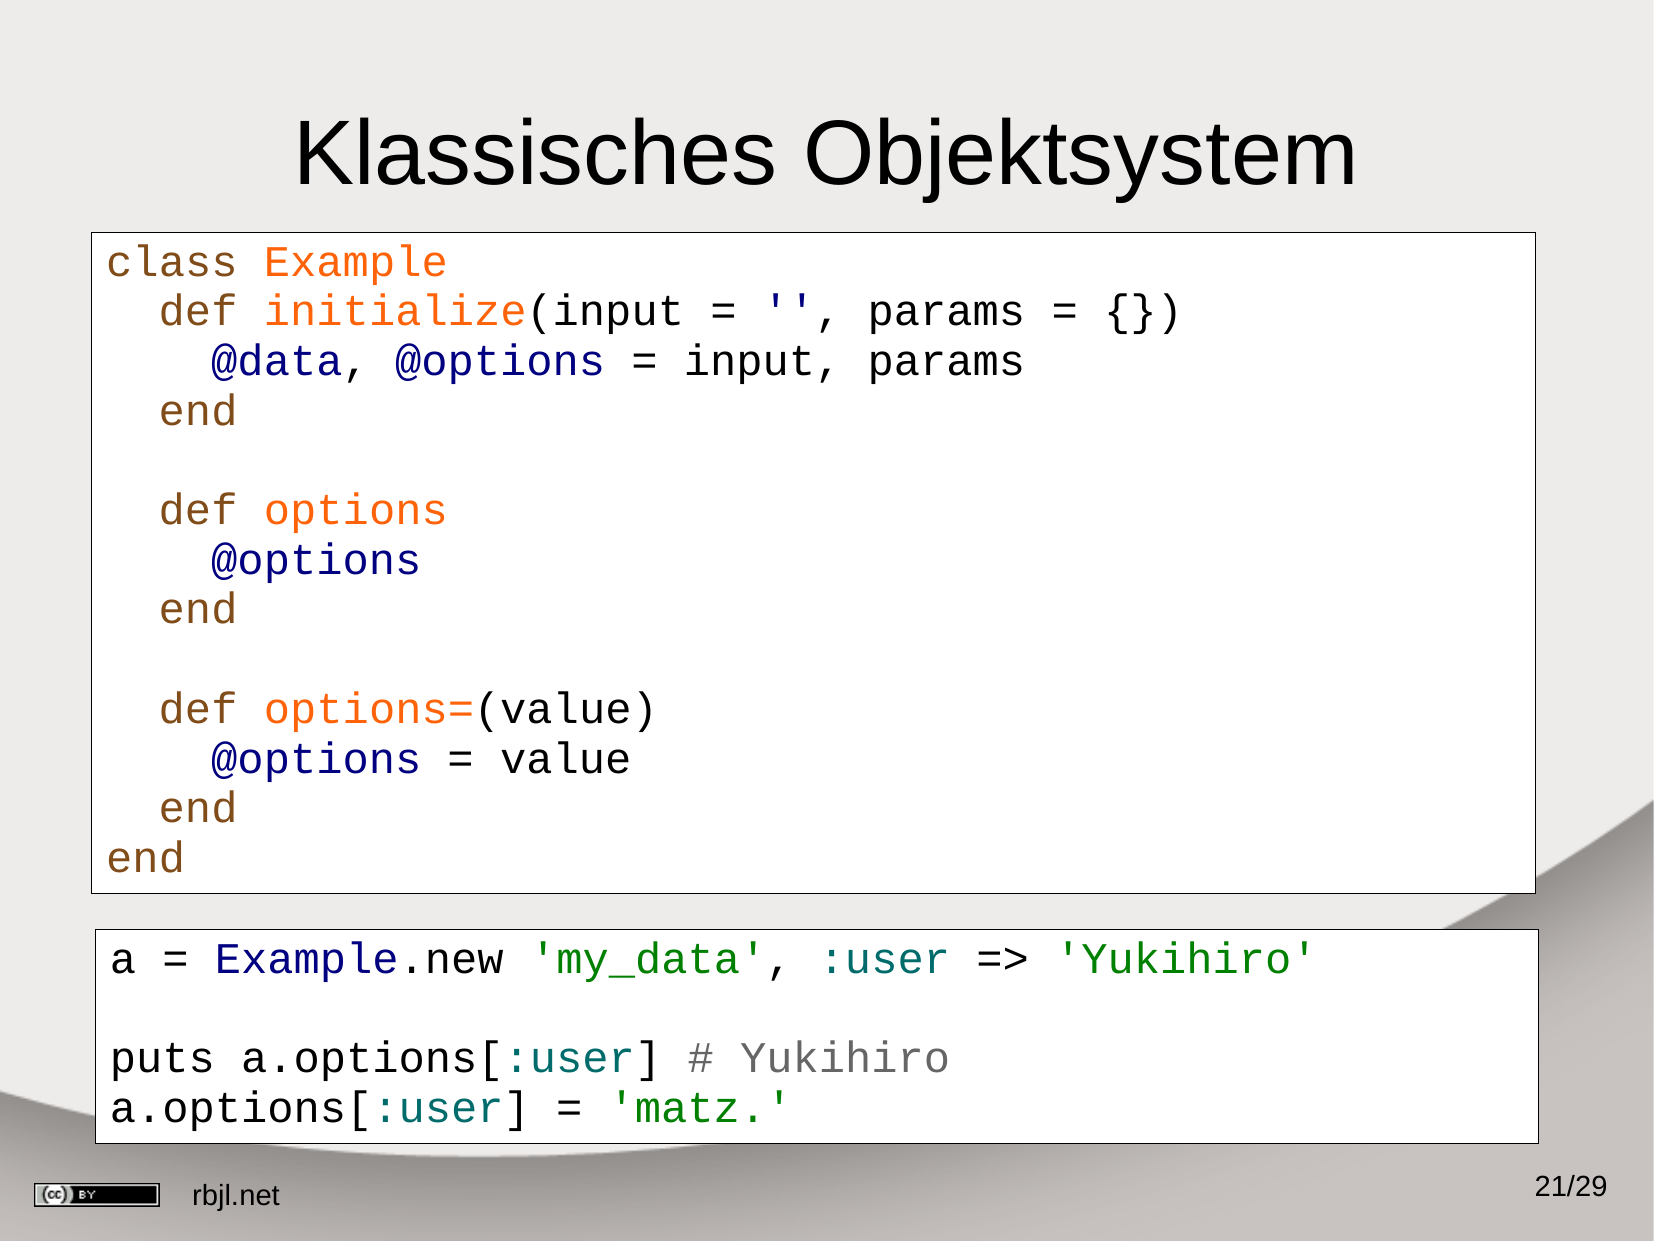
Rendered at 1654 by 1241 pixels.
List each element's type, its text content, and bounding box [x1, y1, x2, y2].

picture [0, 0, 1654, 1241]
text_box class Example def initialize(input = '', params = {}) @data, @options = input, params end def options @options end def options=(value) @options = value end end [91, 257, 1536, 894]
text_box a = Example.new 'my_data', :user => 'Yukihiro' puts a.options[:user] # Yukihiro a.options[:user] = 'matz.' [95, 929, 1539, 1144]
title Klassisches Objektsystem [82, 49, 1571, 257]
